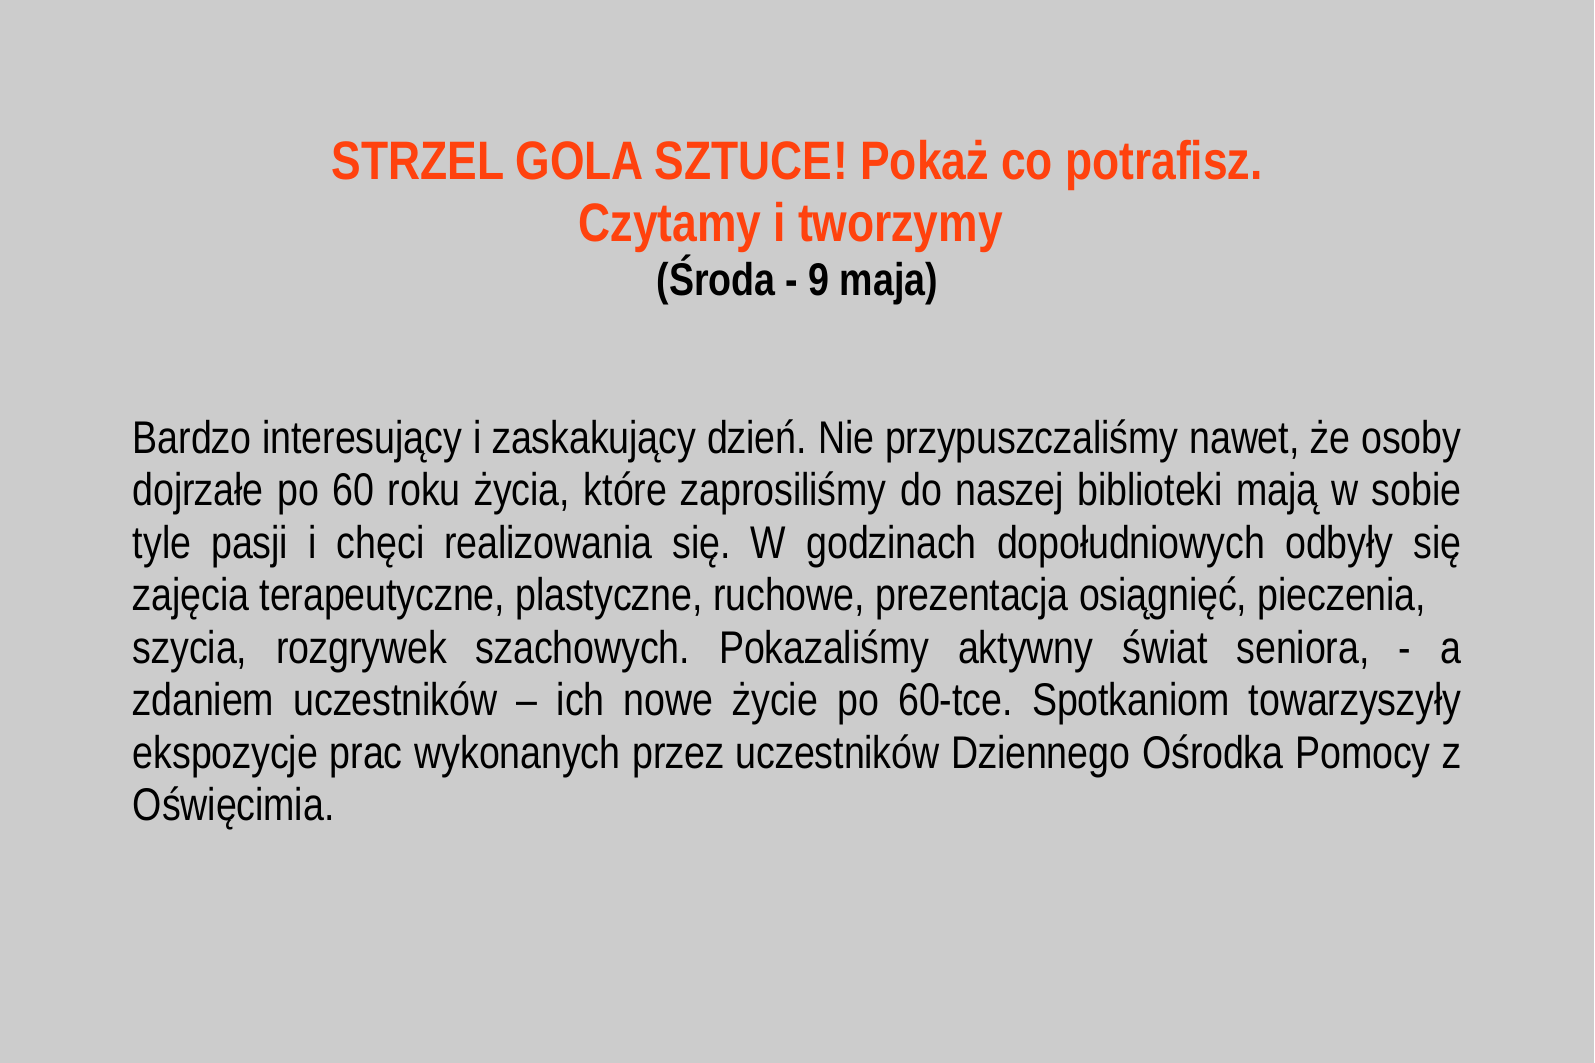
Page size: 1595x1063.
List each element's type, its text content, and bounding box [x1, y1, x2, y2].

text_box STRZEL GOLA SZTUCE! Pokaż co potrafisz. Czytamy i tworzymy (Środa - 9 maja) Bardzo interesujący i zaskakujący dzień. Nie przypuszczaliśmy nawet, że osoby dojrzałe po 60 roku życia, które zaprosiliśmy do naszej biblioteki mają w sobie tyle pasji i chęci realizowania się. W godzinach dopołudniowych odbyły się zajęcia terapeutyczne, plastyczne, ruchowe, prezentacja osiągnięć, pieczenia, szycia, rozgrywek szachowych. Pokazaliśmy aktywny świat seniora, - a zdaniem uczestników – ich nowe życie po 60-tce. Spotkaniom towarzyszyły ekspozycje prac wykonanych przez uczestników Dziennego Ośrodka Pomocy z Oświęcimia. [118, 59, 1477, 935]
